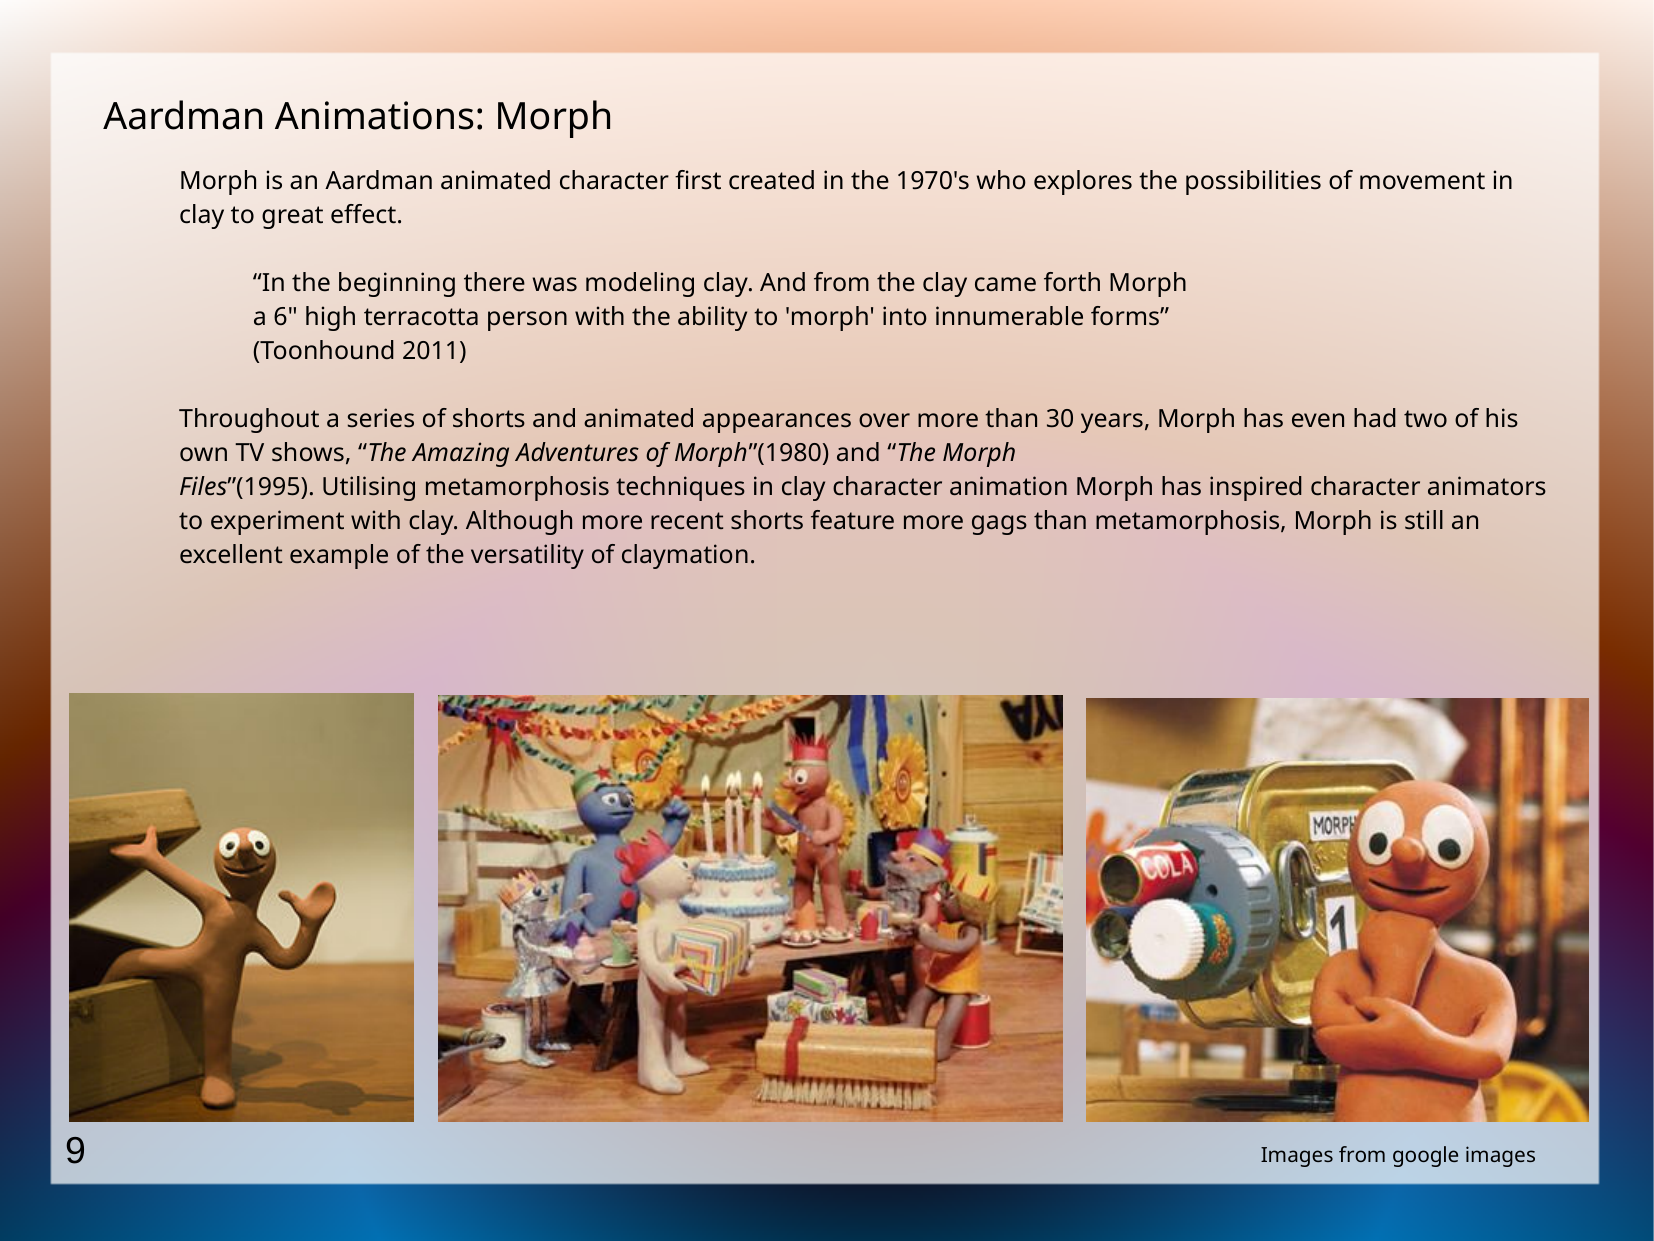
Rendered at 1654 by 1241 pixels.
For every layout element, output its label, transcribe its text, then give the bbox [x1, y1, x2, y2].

picture [0, 0, 1654, 1241]
text_box Morph is an Aardman animated character first created in the 1970's who explores the possibilities of movement in clay to great effect. “In the beginning there was modeling clay. And from the clay came forth Morph a 6" high terracotta person with the ability to 'morph' into innumerable forms” (Toonhound 2011) Throughout a series of shorts and animated appearances over more than 30 years, Morph has even had two of his own TV shows, “The Amazing Adventures of Morph”(1980) and “The Morph Files”(1995). Utilising metamorphosis techniques in clay character animation Morph has inspired character animators to experiment with clay. Although more recent shorts feature more gags than metamorphosis, Morph is still an excellent example of the versatility of claymation. [164, 155, 1565, 654]
text_box <number> [50, 1122, 709, 1193]
text_box Aardman Animations: Morph [88, 82, 679, 158]
text_box Images from google images [1246, 1132, 1598, 1182]
